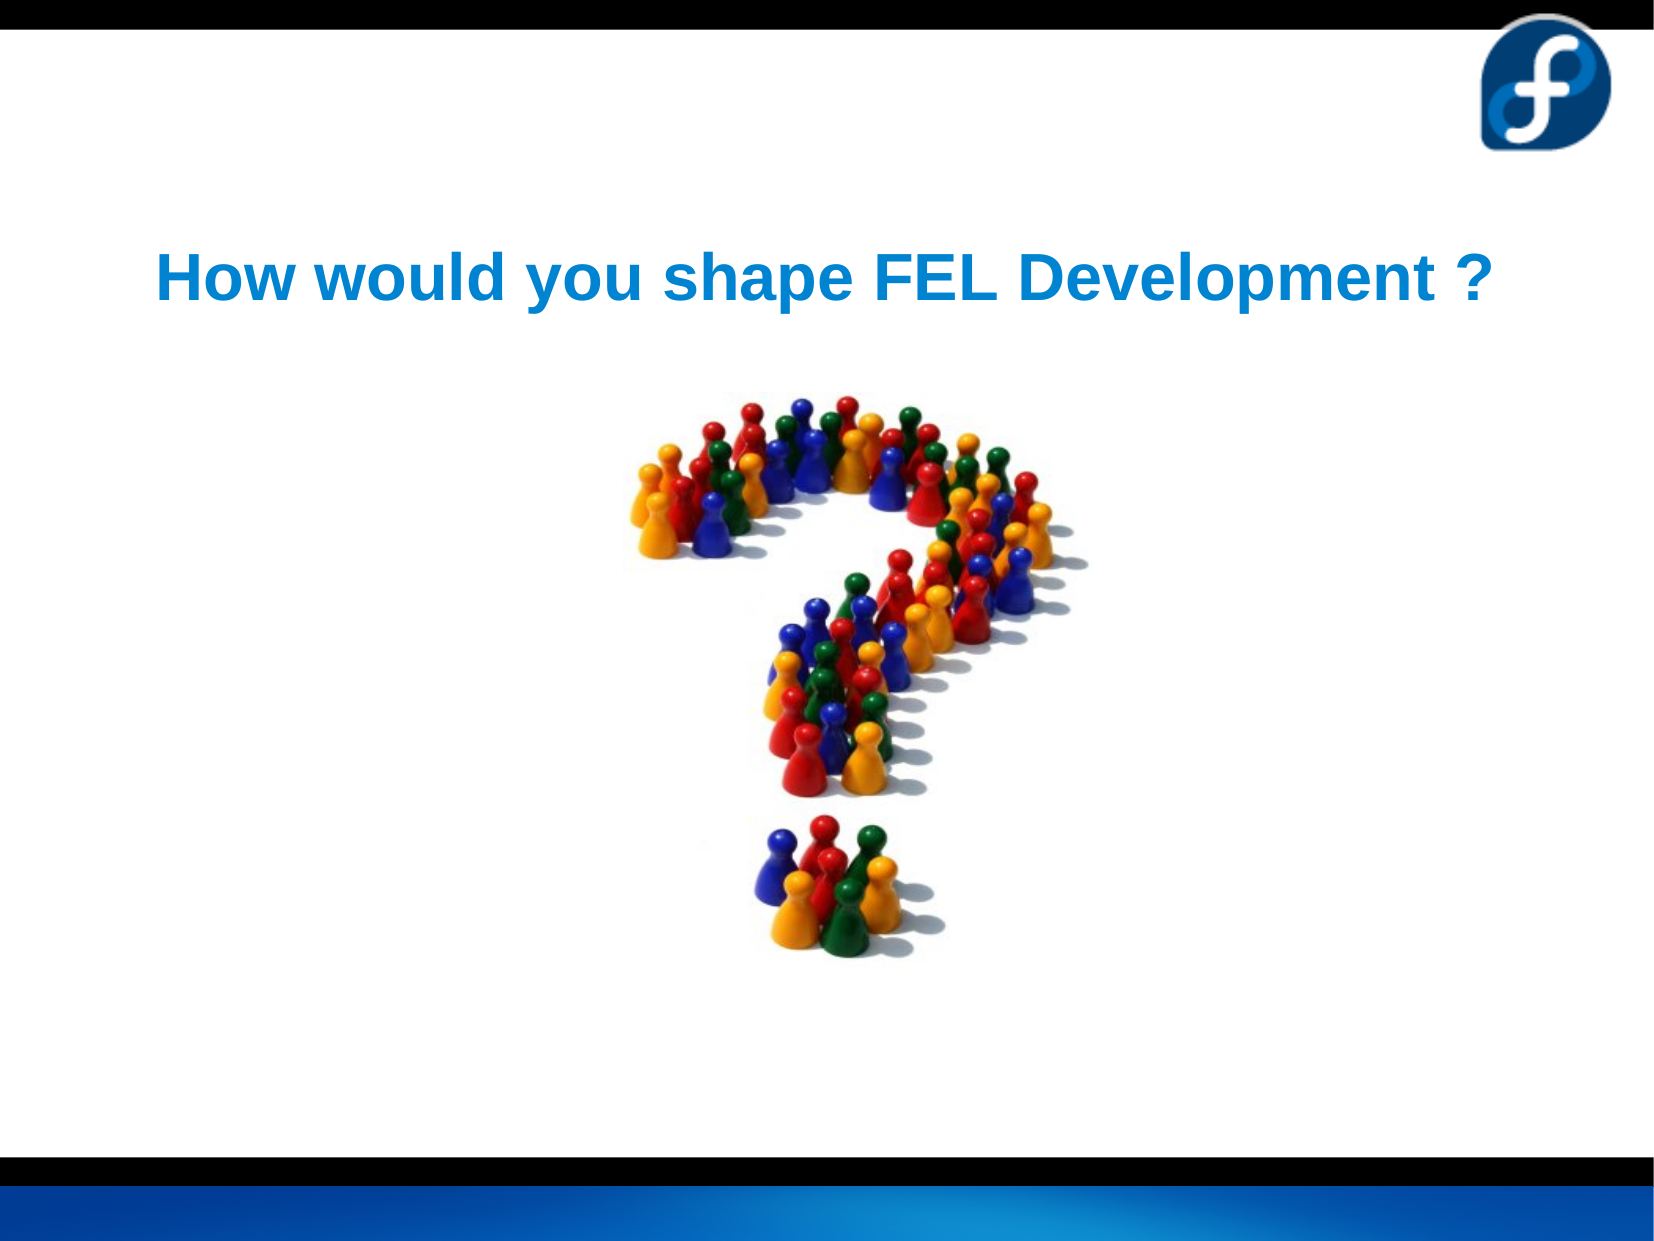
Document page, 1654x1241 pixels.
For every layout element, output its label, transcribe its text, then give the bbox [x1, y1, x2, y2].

picture [623, 392, 1095, 968]
text_box How would you shape FEL Development ? [140, 232, 1514, 323]
picture [838, 12, 1622, 254]
picture [0, 1186, 1654, 1241]
